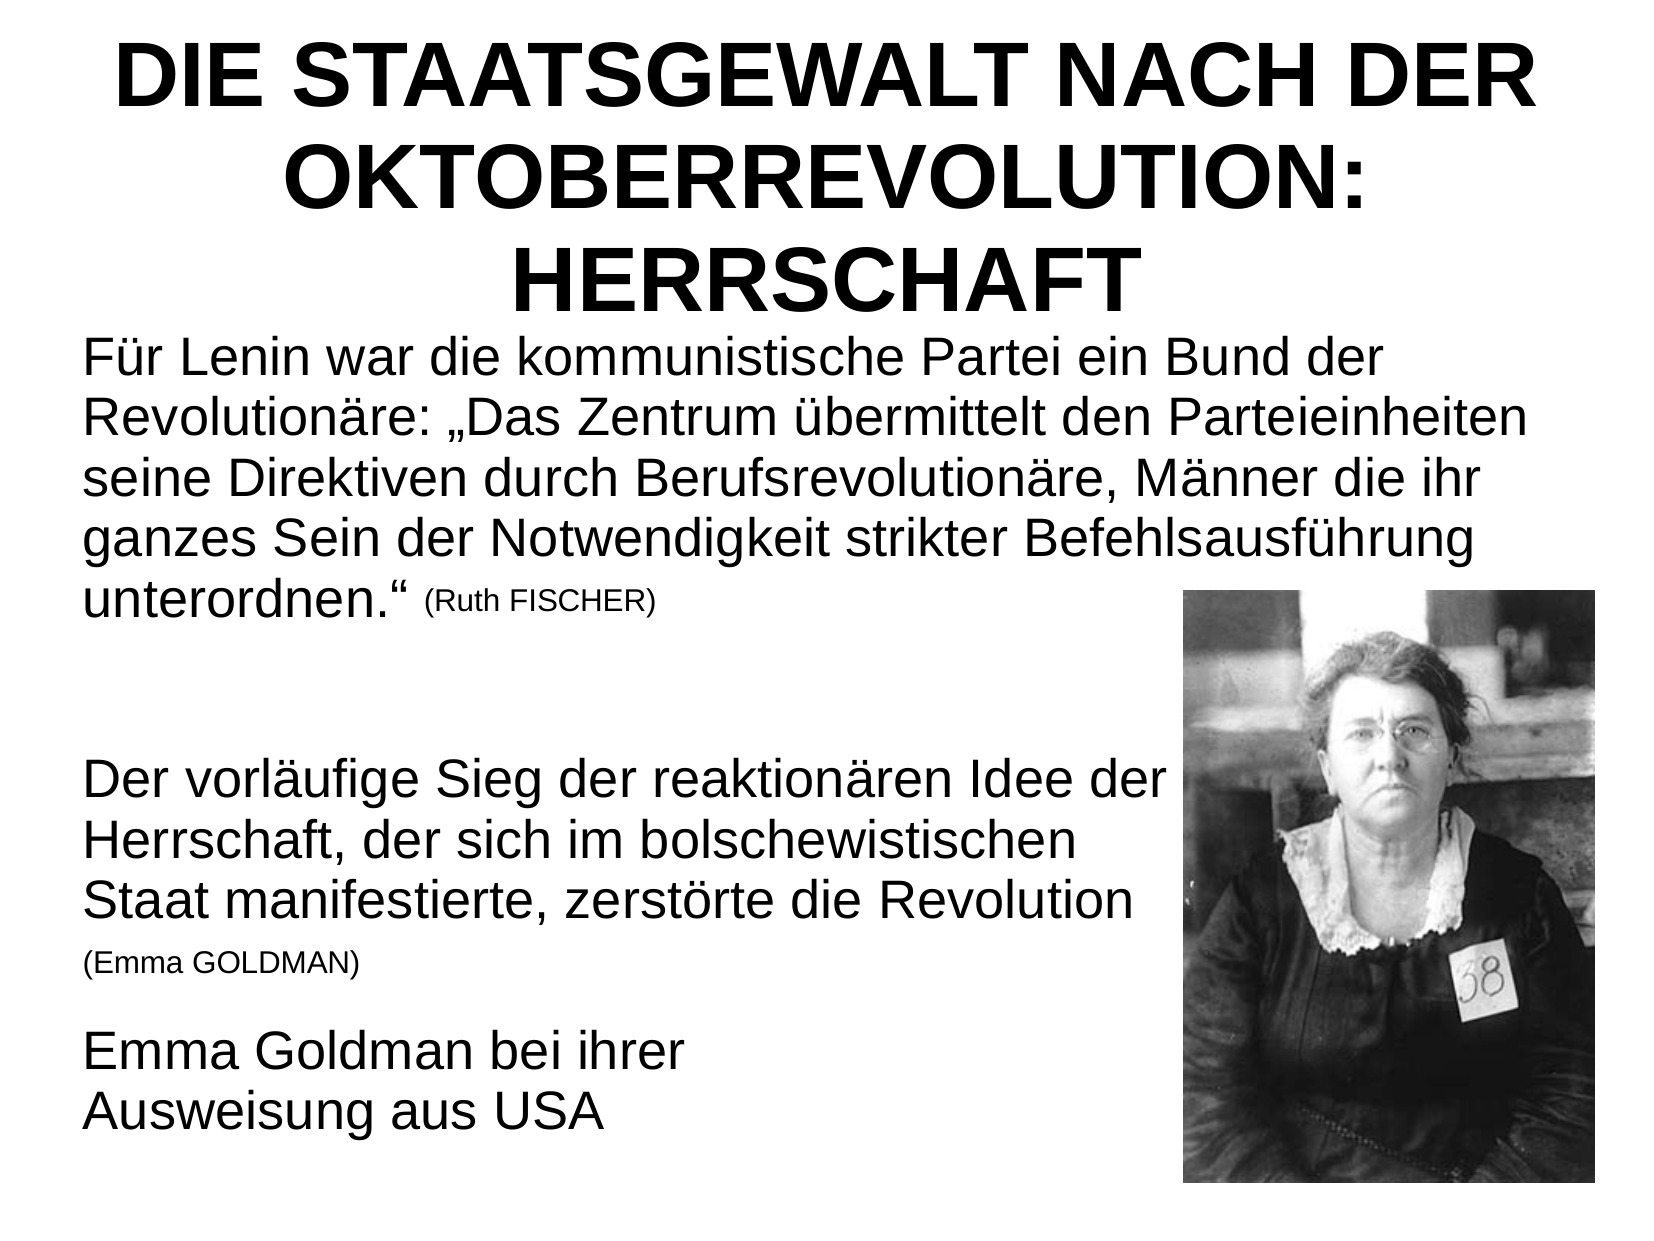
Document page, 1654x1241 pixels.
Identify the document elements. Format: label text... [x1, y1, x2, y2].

title DIE STAATSGEWALT NACH DER OKTOBERREVOLUTION: HERRSCHAFT [82, 23, 1571, 236]
list Für Lenin war die kommunistische Partei ein Bund der Revolutionäre: „Das Zentrum übermittelt den Parteieinheiten seine Direktiven durch Berufsrevolutionäre, Männer die ihr ganzes Sein der Notwendigkeit strikter Befehlsausführung unterordnen.“ (Ruth FISCHER) Der vorläufige Sieg der reaktionären Idee der Herrschaft, der sich im bolschewistischen Staat manifestierte, zerstörte die Revolution (Emma GOLDMAN) Emma Goldman bei ihrer Ausweisung aus USA [82, 236, 1571, 1241]
picture [1183, 590, 1595, 1183]
